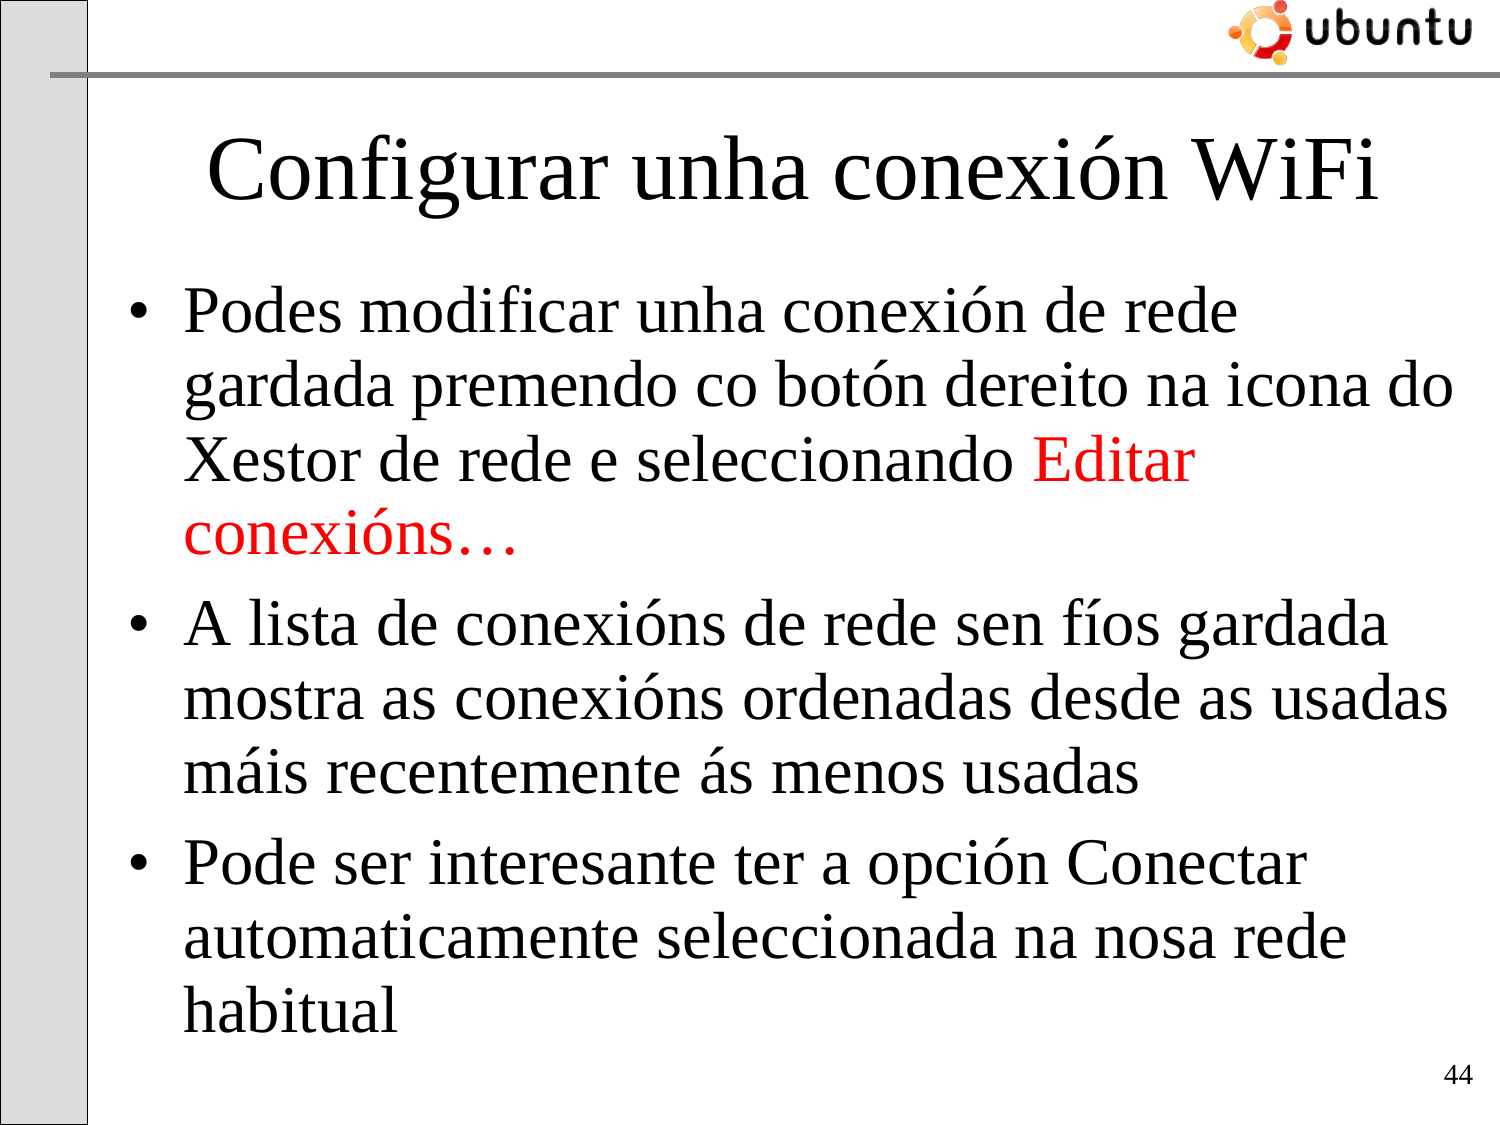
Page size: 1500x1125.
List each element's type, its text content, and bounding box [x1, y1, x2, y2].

list Podes modificar unha conexión de rede gardada premendo co botón dereito na icona do Xestor de rede e seleccionando Editar conexións… A lista de conexións de rede sen fíos gardada mostra as conexións ordenadas desde as usadas máis recentemente ás menos usadas Pode ser interesante ter a opción Conectar automaticamente seleccionada na nosa rede habitual [112, 265, 1477, 1125]
picture [1221, 0, 1483, 71]
title Configurar unha conexión WiFi [112, 99, 1477, 237]
